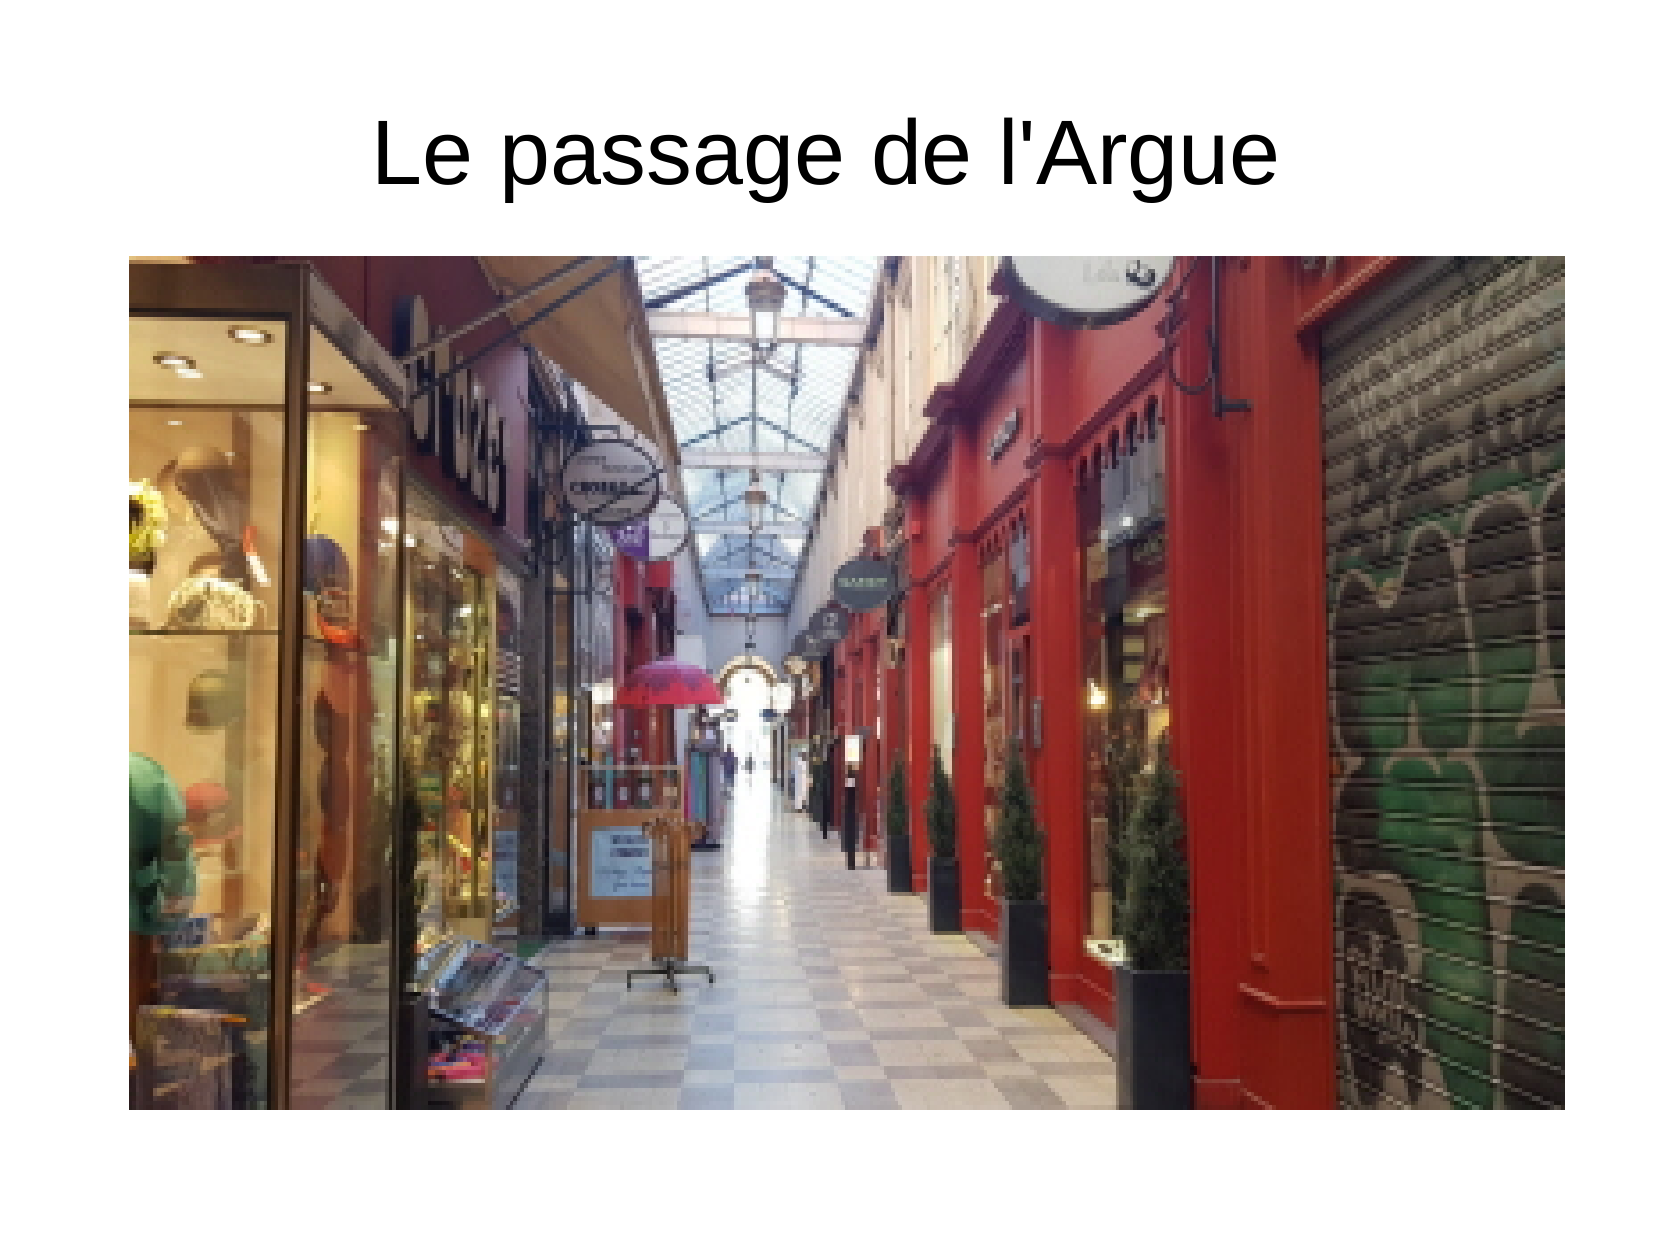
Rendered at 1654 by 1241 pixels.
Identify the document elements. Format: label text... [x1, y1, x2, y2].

title Le passage de l'Argue [82, 49, 1571, 257]
picture [129, 256, 1565, 1110]
